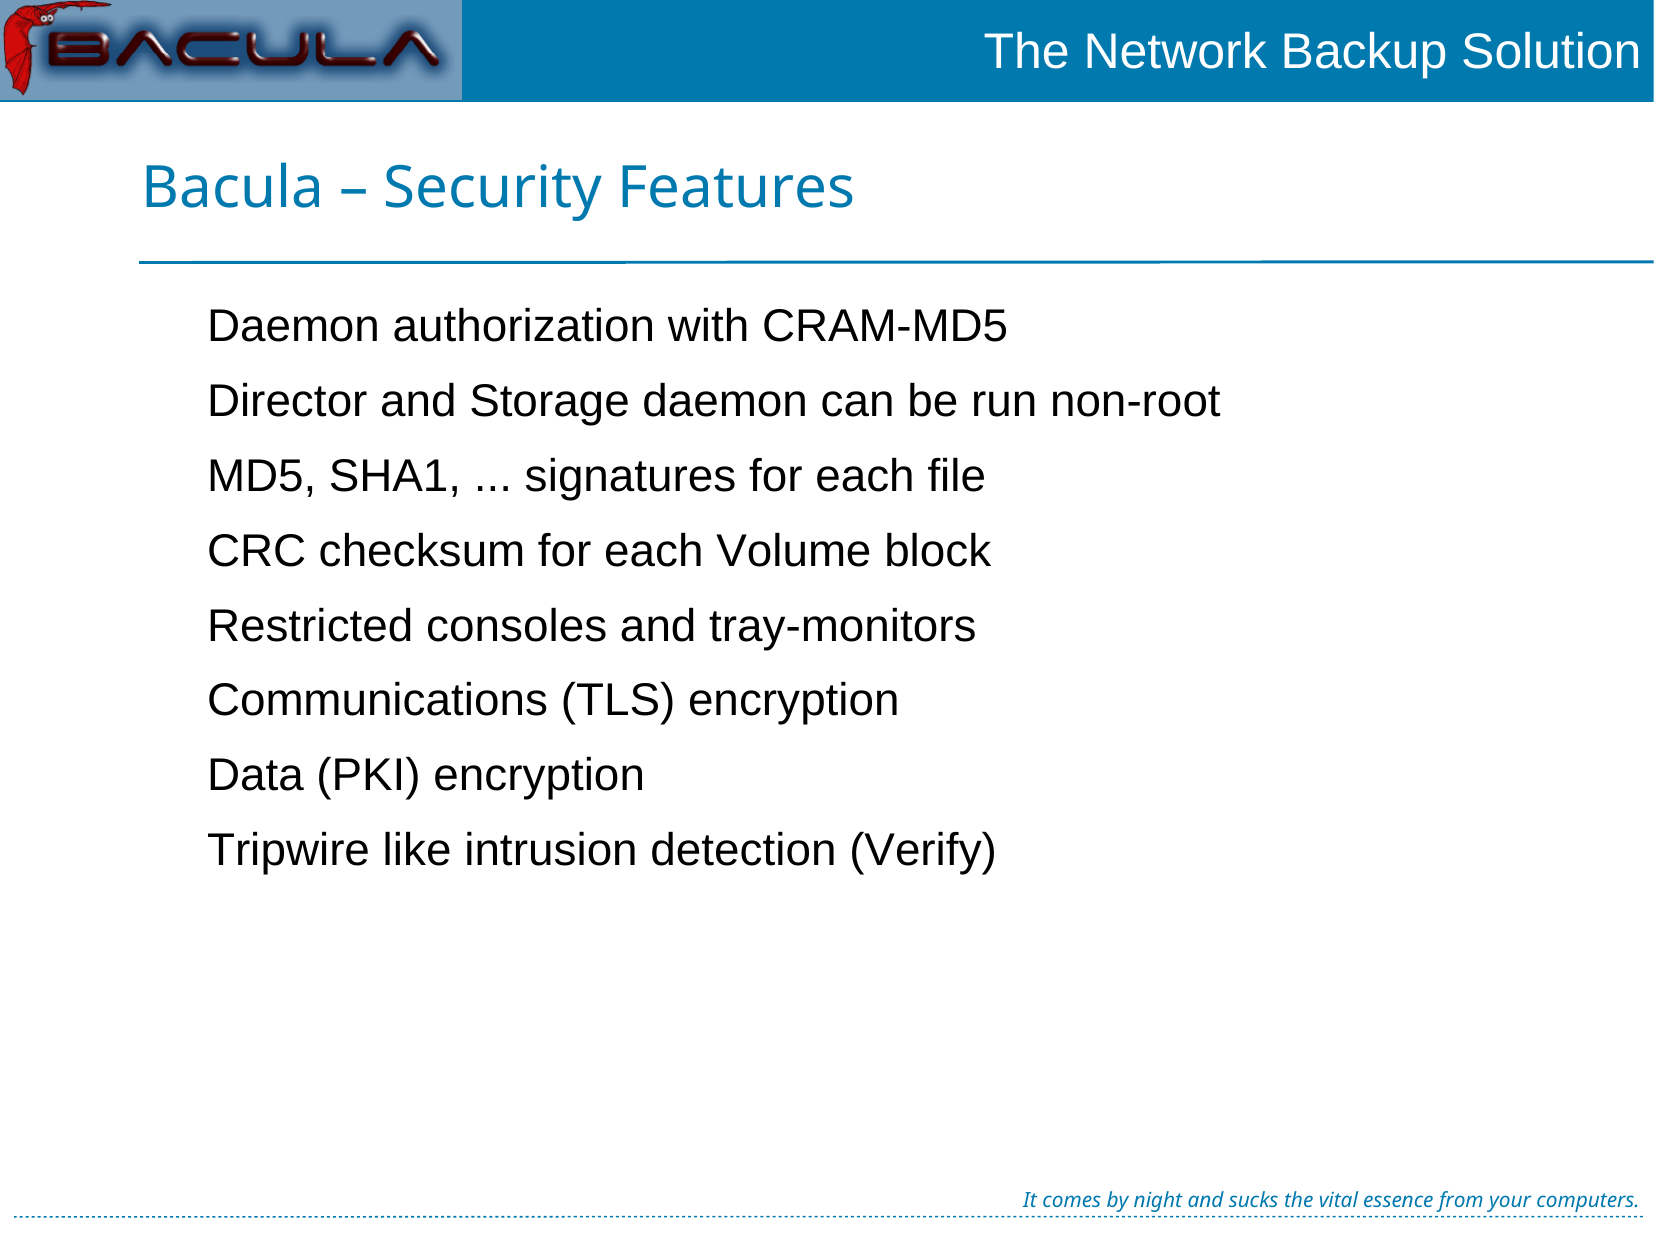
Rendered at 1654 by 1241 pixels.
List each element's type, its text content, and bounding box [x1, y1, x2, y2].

list Daemon authorization with CRAM-MD5 Director and Storage daemon can be run non-root MD5, SHA1, ... signatures for each file CRC checksum for each Volume block Restricted consoles and tray-monitors Communications (TLS) encryption Data (PKI) encryption Tripwire like intrusion detection (Verify) [112, 300, 1506, 1052]
picture [0, 0, 461, 99]
title Bacula – Security Features [141, 112, 1501, 226]
